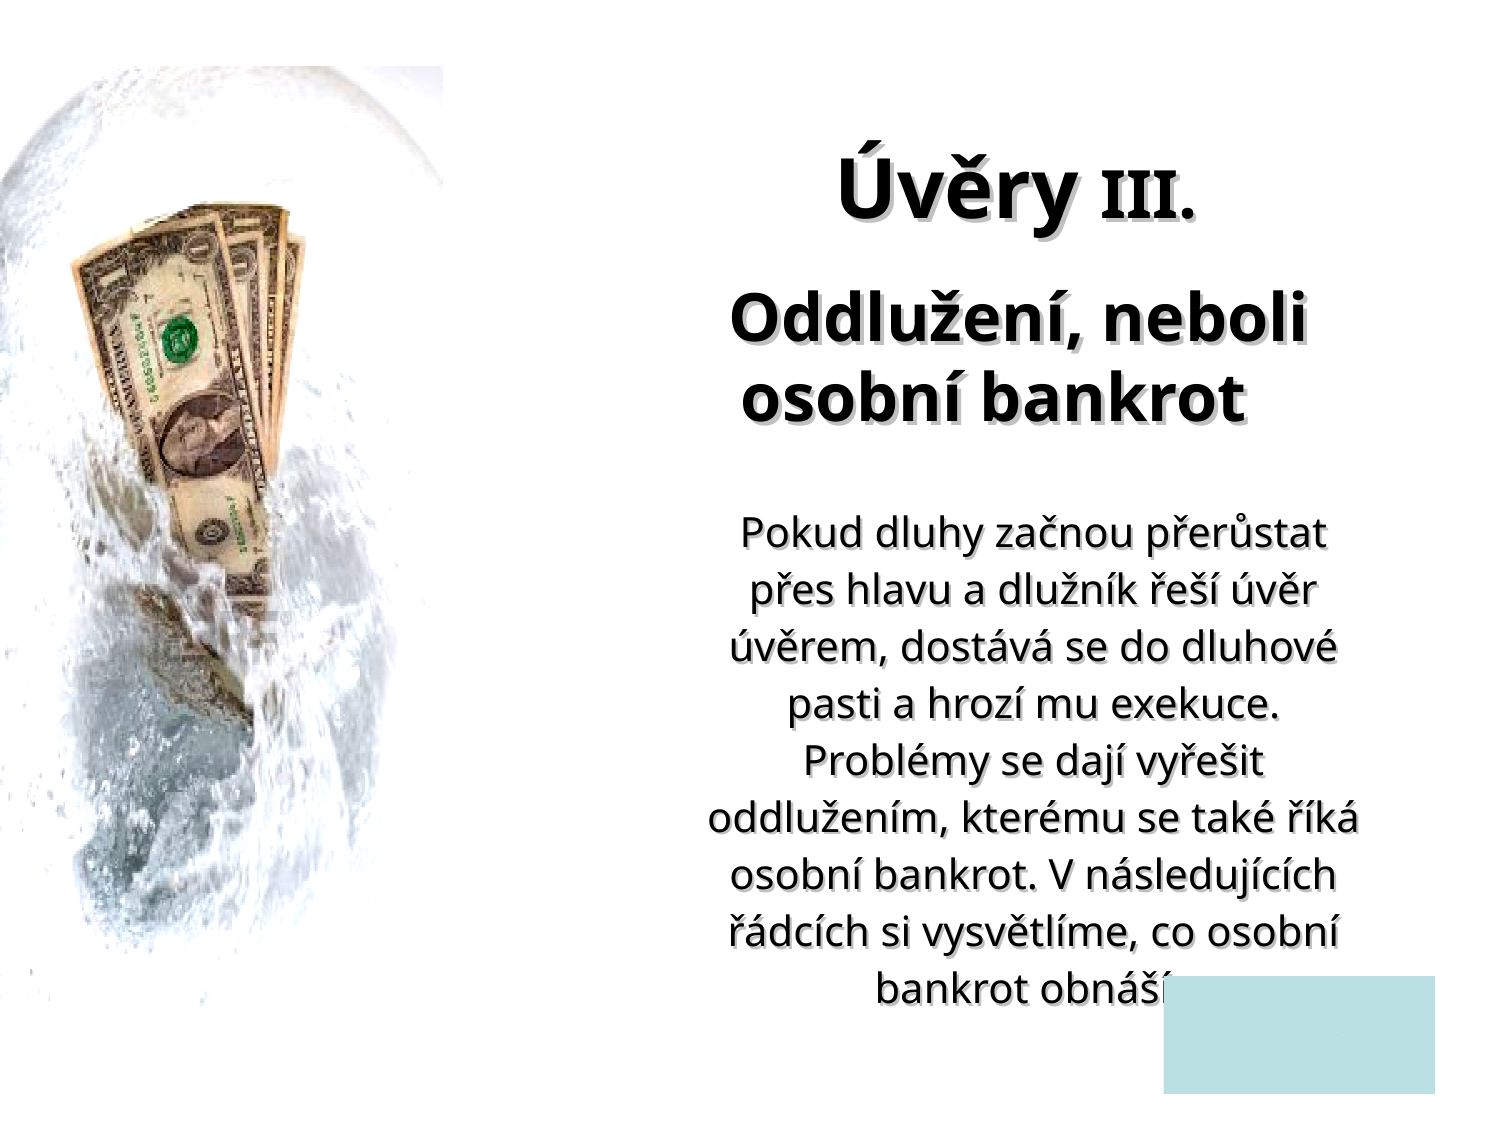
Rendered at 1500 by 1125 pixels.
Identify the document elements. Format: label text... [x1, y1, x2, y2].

picture [0, 66, 443, 1047]
text_box Úvěry III. Oddlužení, neboli osobní bankrot [443, 101, 1482, 468]
text_box Pokud dluhy začnou přerůstat přes hlavu a dlužník řeší úvěr úvěrem, dostává se do dluhové pasti a hrozí mu exekuce. Problémy se dají vyřešit oddlužením, kterému se také říká osobní bankrot. V následujících řádcích si vysvětlíme, co osobní bankrot obnáší. [679, 491, 1388, 1024]
text_box [1163, 976, 1436, 1095]
